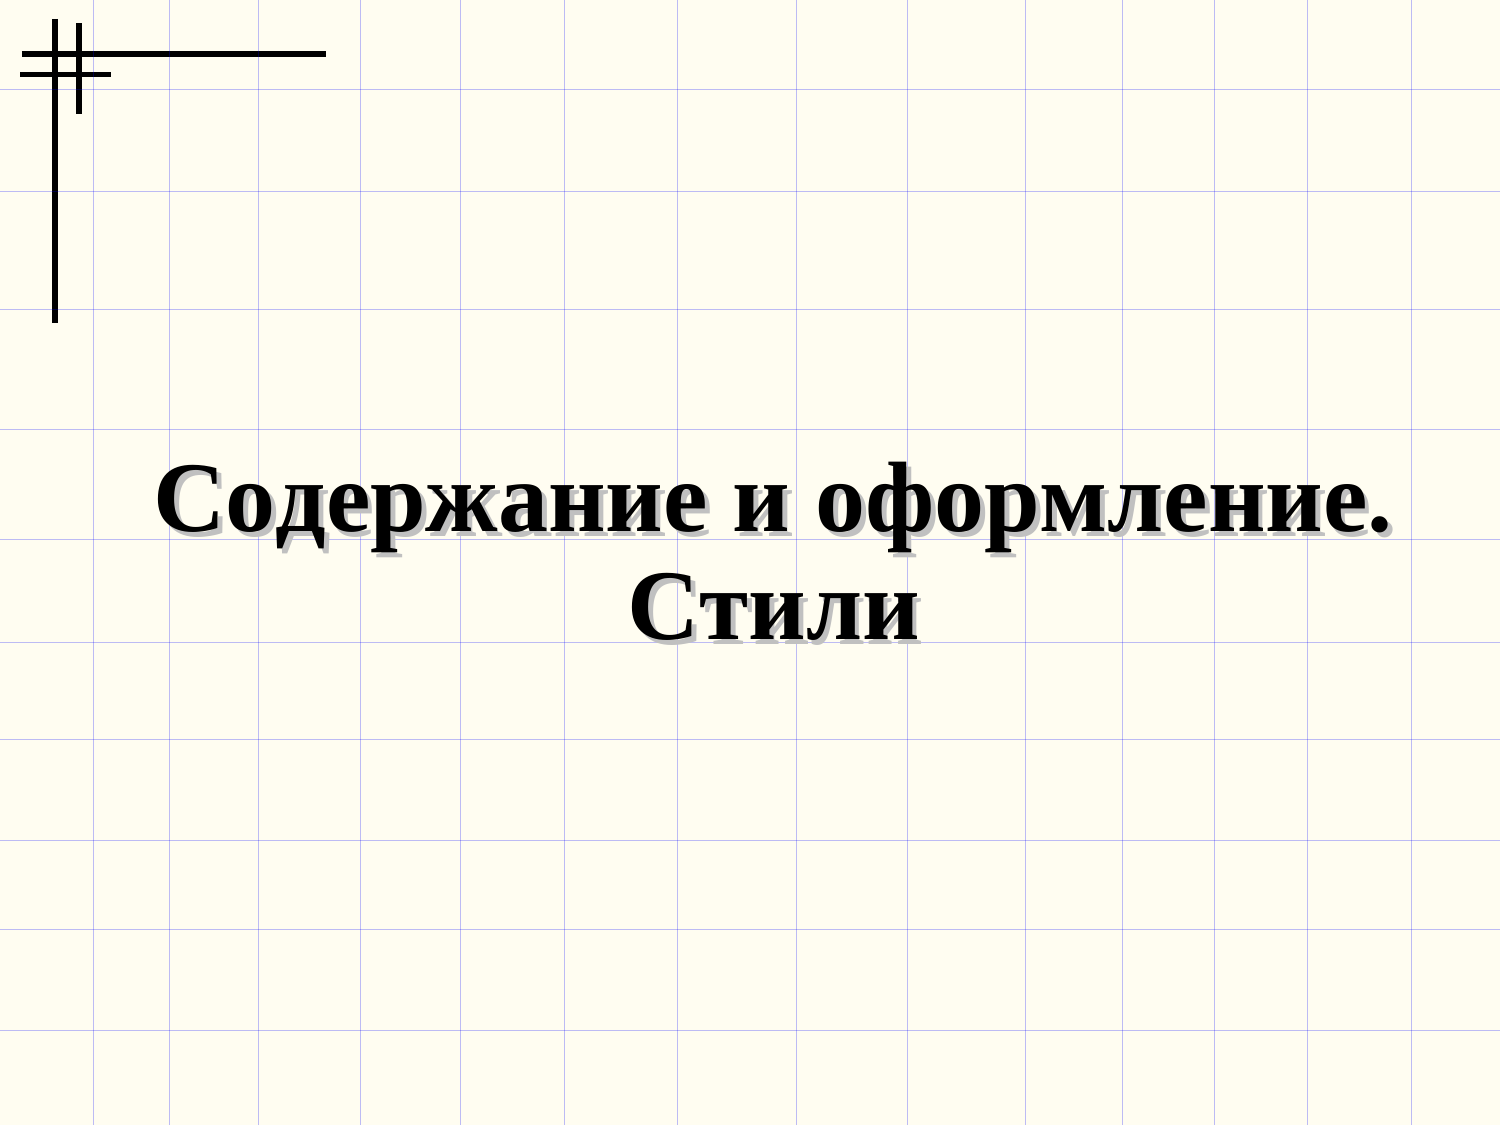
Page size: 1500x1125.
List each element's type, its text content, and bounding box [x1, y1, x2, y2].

title Содержание и оформление. Стили [123, 413, 1424, 669]
